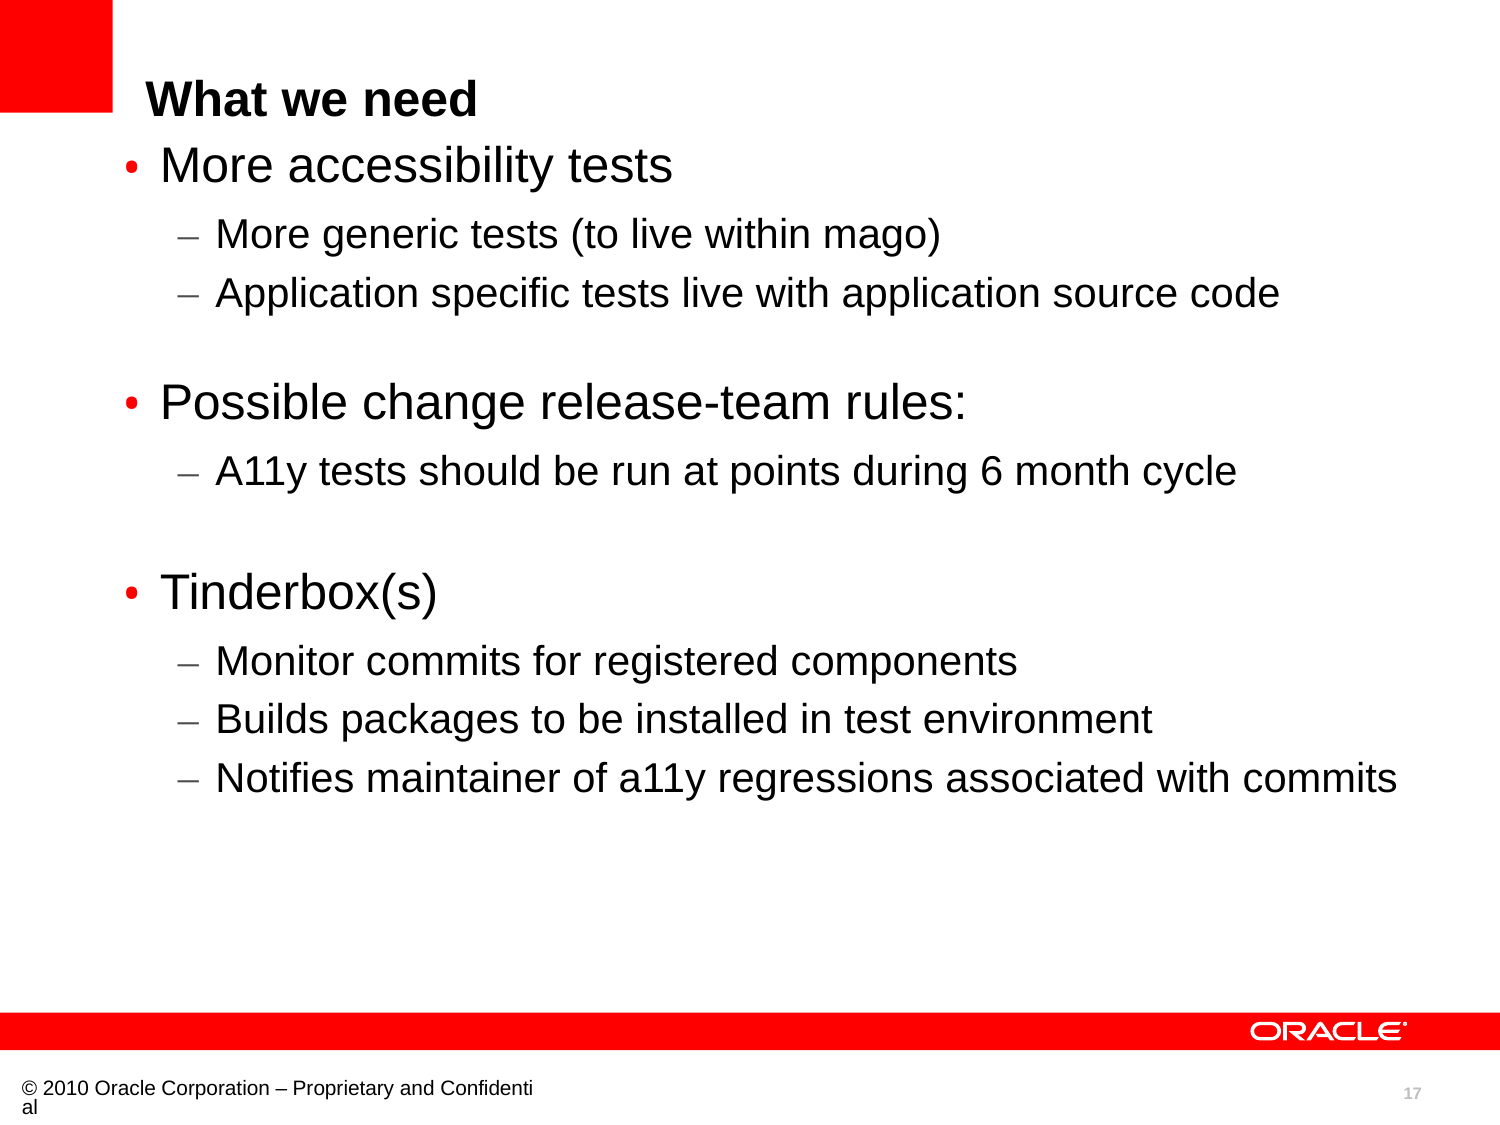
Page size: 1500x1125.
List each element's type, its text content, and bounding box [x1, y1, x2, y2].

title What we need [145, 67, 1388, 137]
list More accessibility tests More generic tests (to live within mago) Application specific tests live with application source code Possible change release-team rules: A11y tests should be run at points during 6 month cycle Tinderbox(s) Monitor commits for registered components Builds packages to be installed in test environment Notifies maintainer of a11y regressions associated with commits [122, 137, 1400, 848]
